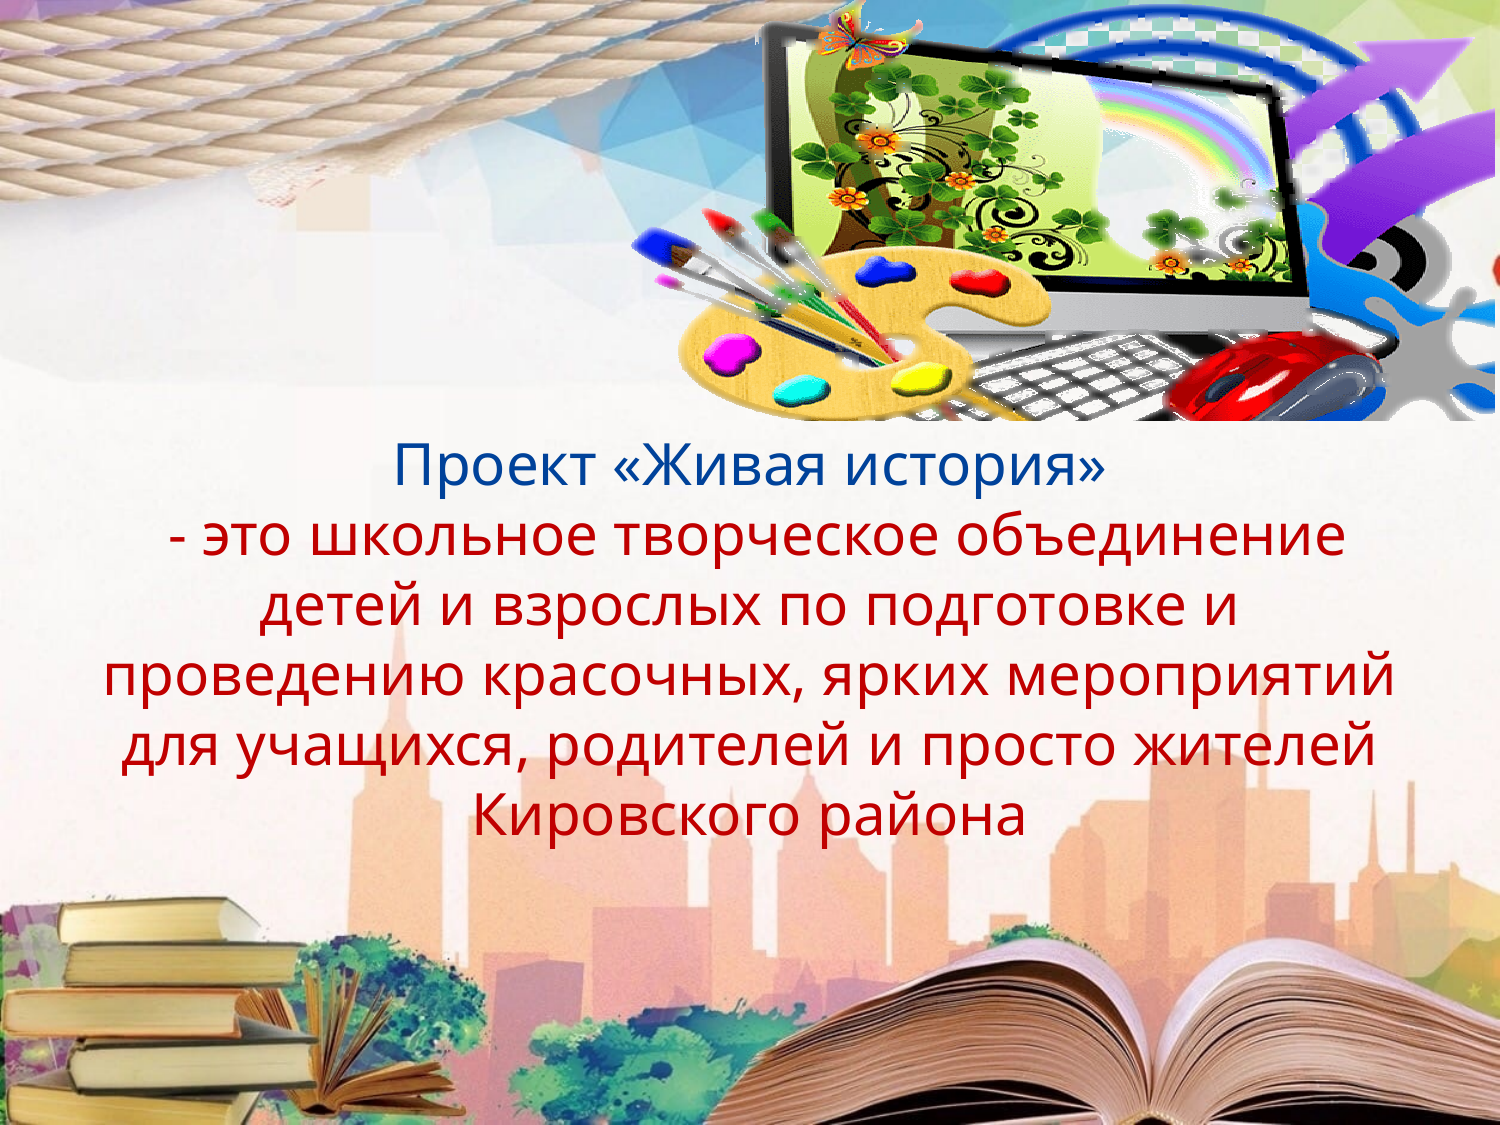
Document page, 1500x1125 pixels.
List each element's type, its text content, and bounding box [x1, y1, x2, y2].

picture [0, 0, 1500, 1125]
text_box Проект «Живая история» - это школьное творческое объединение детей и взрослых по подготовке и проведению красочных, ярких мероприятий для учащихся, родителей и просто жителей Кировского района [56, 349, 1444, 855]
